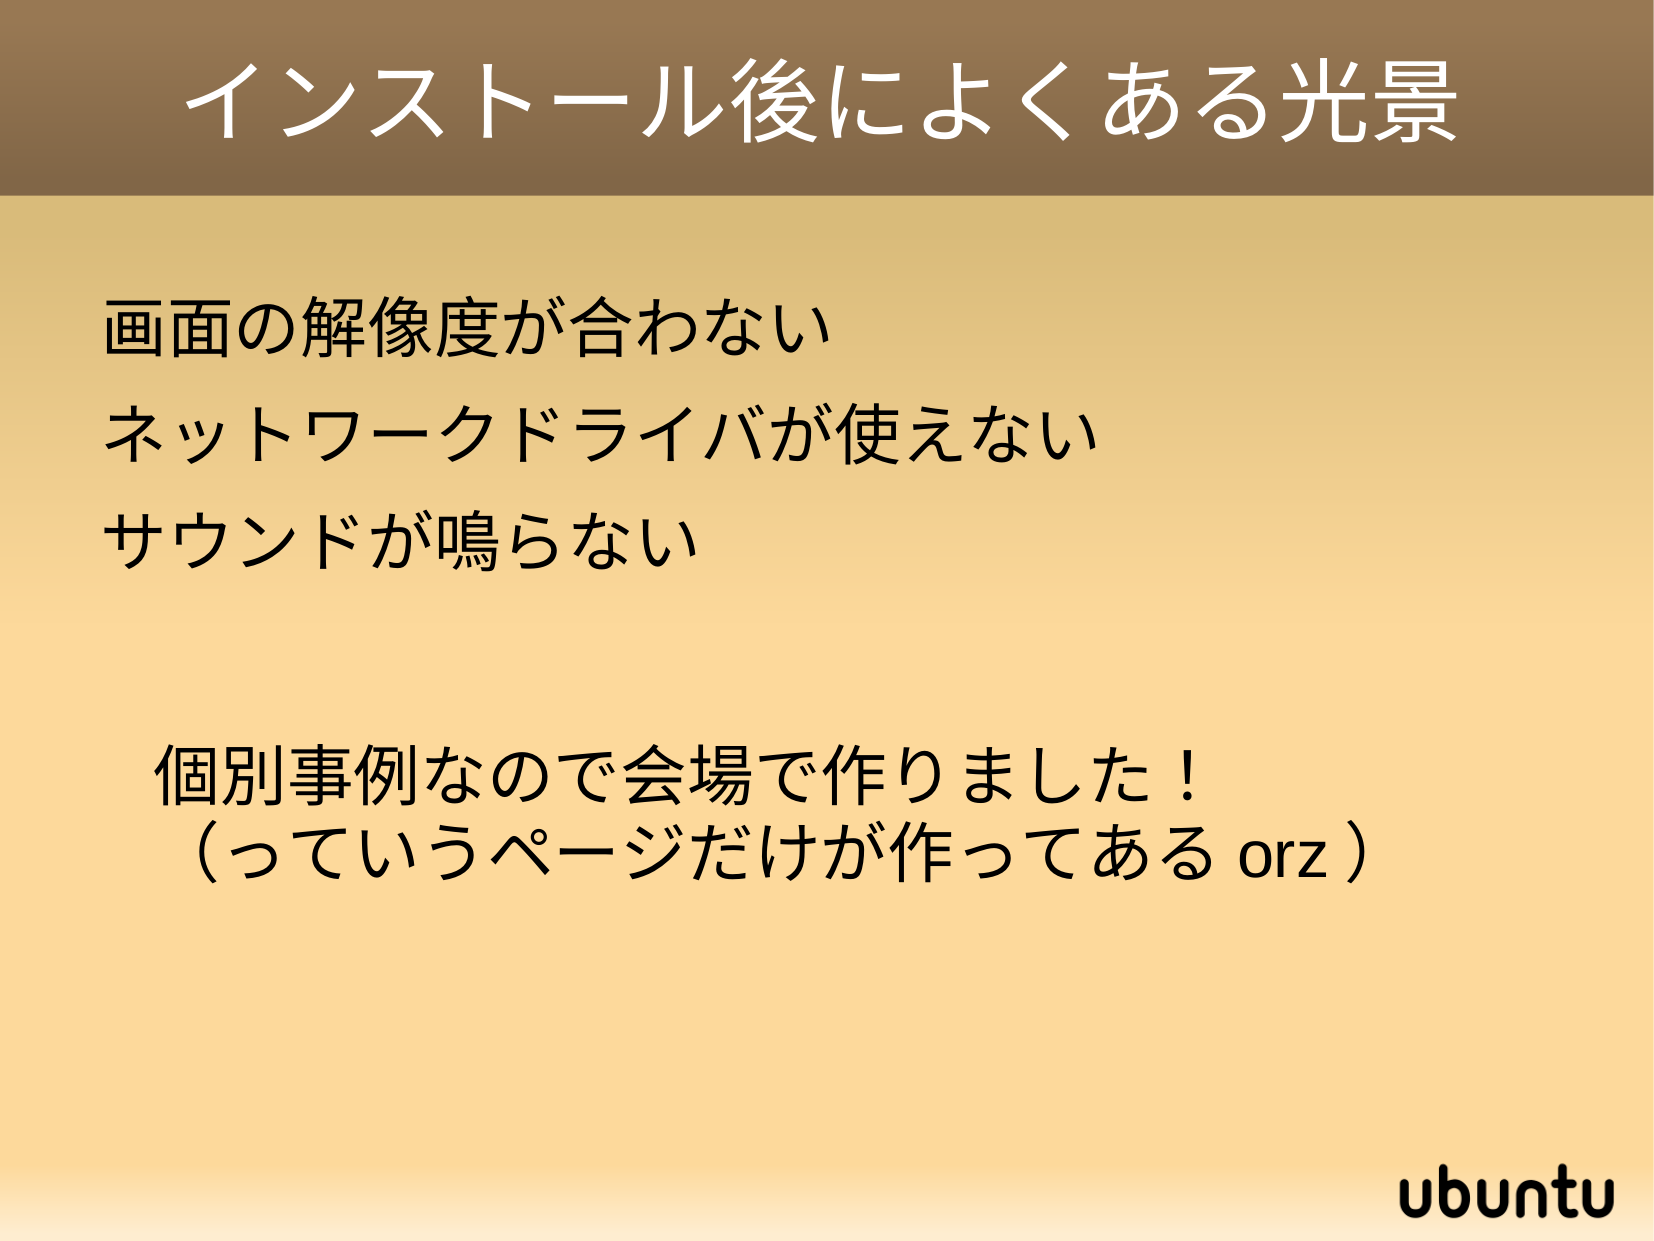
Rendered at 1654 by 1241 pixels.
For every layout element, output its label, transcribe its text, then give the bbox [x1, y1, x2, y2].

picture [0, 0, 1654, 1241]
title インストール後によくある光景 [76, 7, 1565, 200]
list 画面の解像度が合わない ネットワークドライバが使えない サウンドが鳴らない 個別事例なので会場で作りました！ （っていうページだけが作ってあるorz） [82, 290, 1571, 1094]
